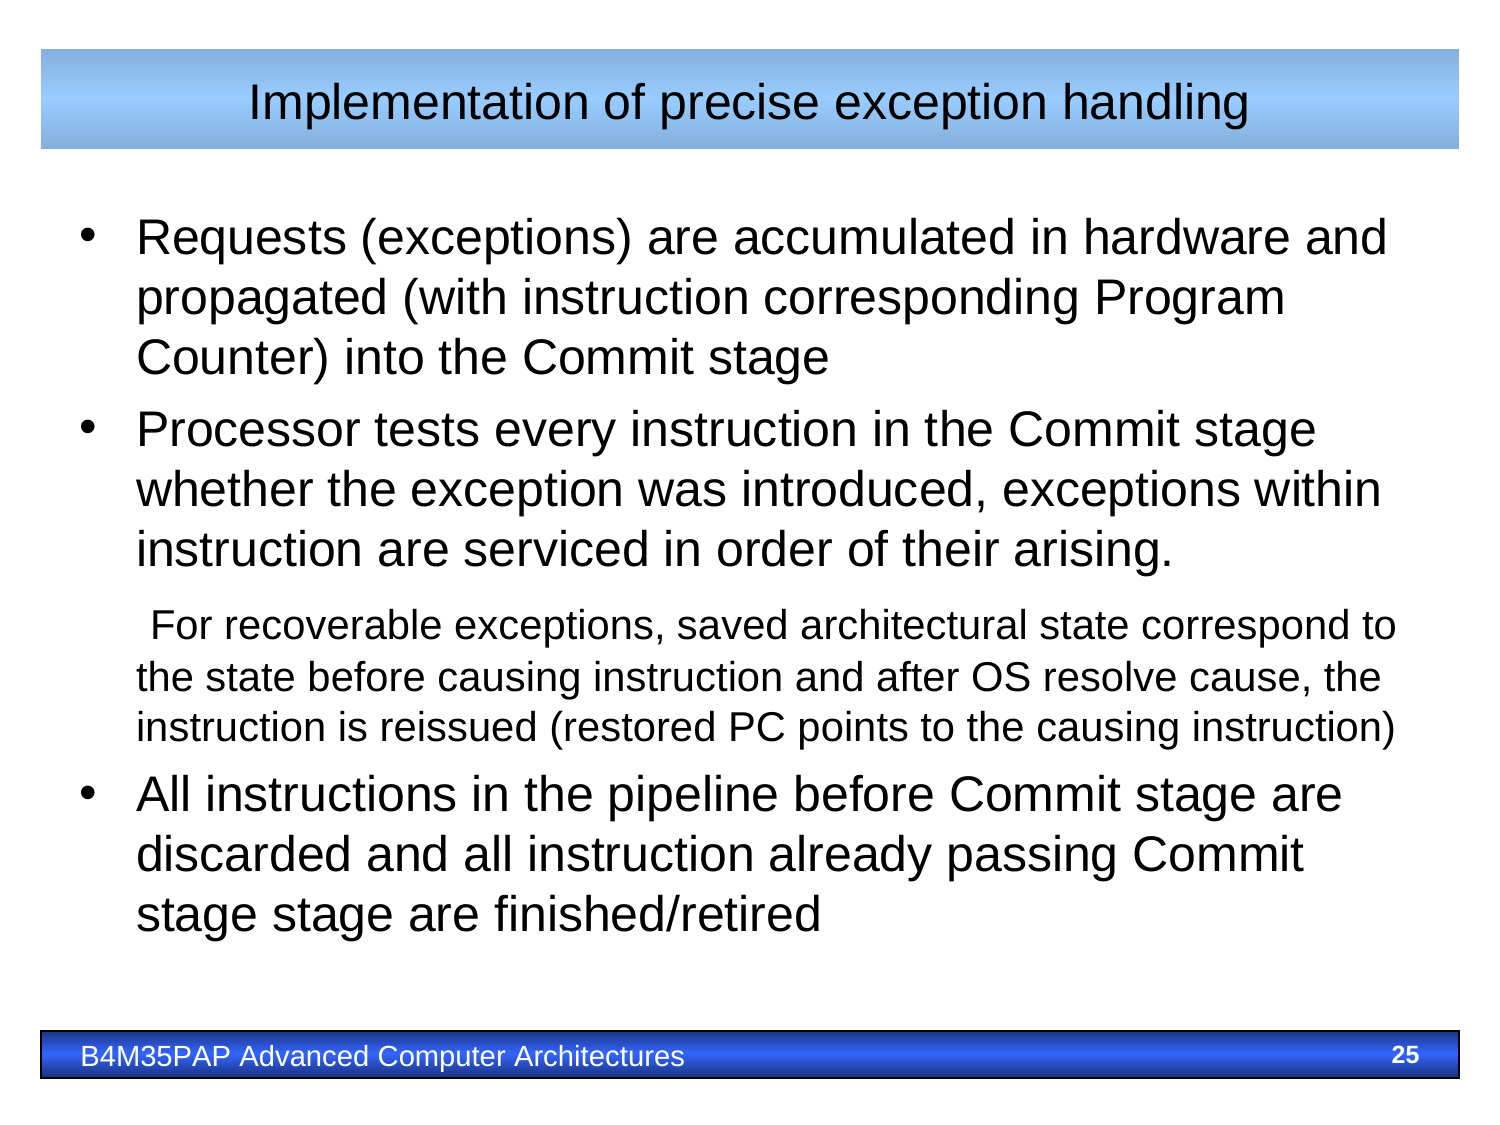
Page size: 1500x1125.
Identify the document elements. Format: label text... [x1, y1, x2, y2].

title Implementation of precise exception handling [41, 49, 1459, 149]
list Requests (exceptions) are accumulated in hardware and propagated (with instruction corresponding Program Counter) into the Commit stage Processor tests every instruction in the Commit stage whether the exception was introduced, exceptions within instruction are serviced in order of their arising. For recoverable exceptions, saved architectural state correspond to the state before causing instruction and after OS resolve cause, the instruction is reissued (restored PC points to the causing instruction) All instructions in the pipeline before Commit stage are discarded and all instruction already passing Commit stage stage are finished/retired [64, 196, 1436, 1000]
